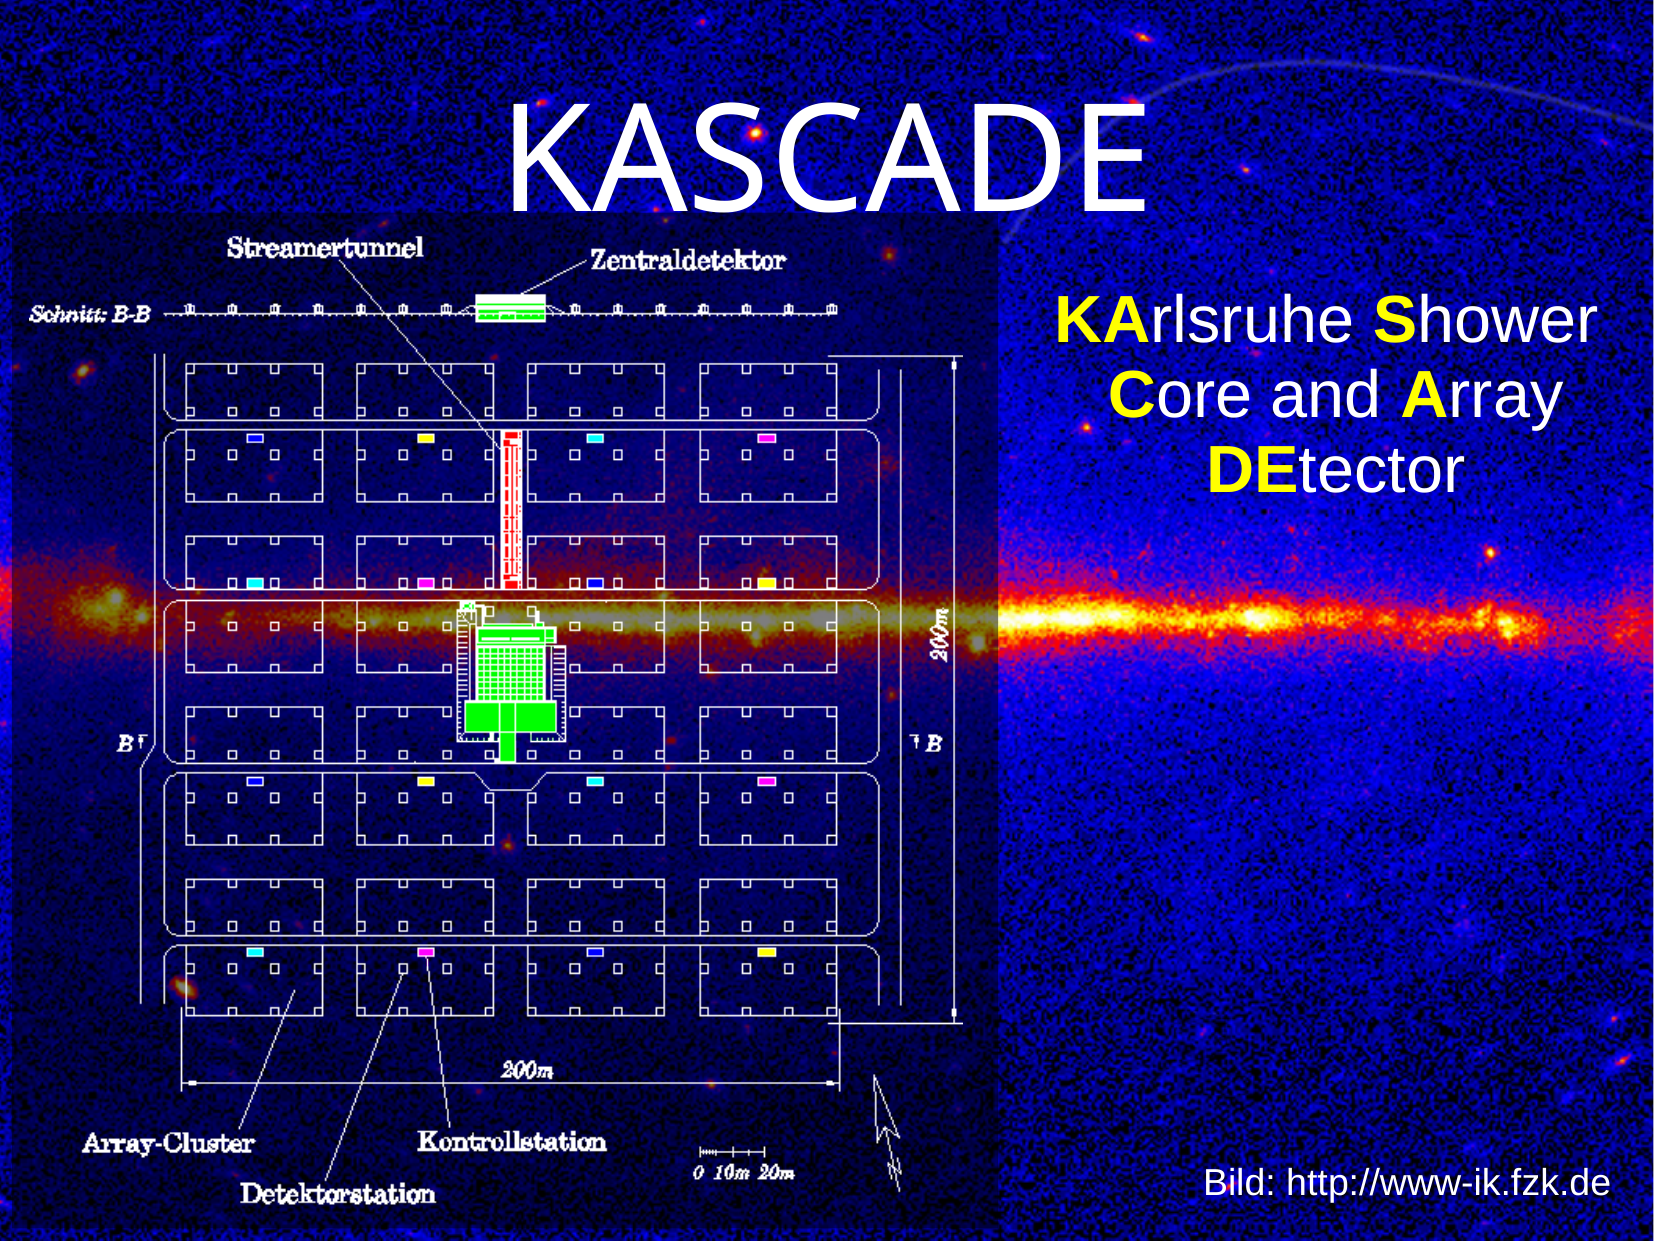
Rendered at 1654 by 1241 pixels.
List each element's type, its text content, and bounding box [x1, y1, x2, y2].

title KASCADE [29, 49, 1625, 257]
picture [0, 0, 1654, 1241]
text_box KArlsruhe Shower Core and Array DEtector [1039, 274, 1614, 514]
text_box [11, 212, 999, 1229]
text_box Bild: http://www-ik.fzk.de [1188, 1153, 1625, 1211]
